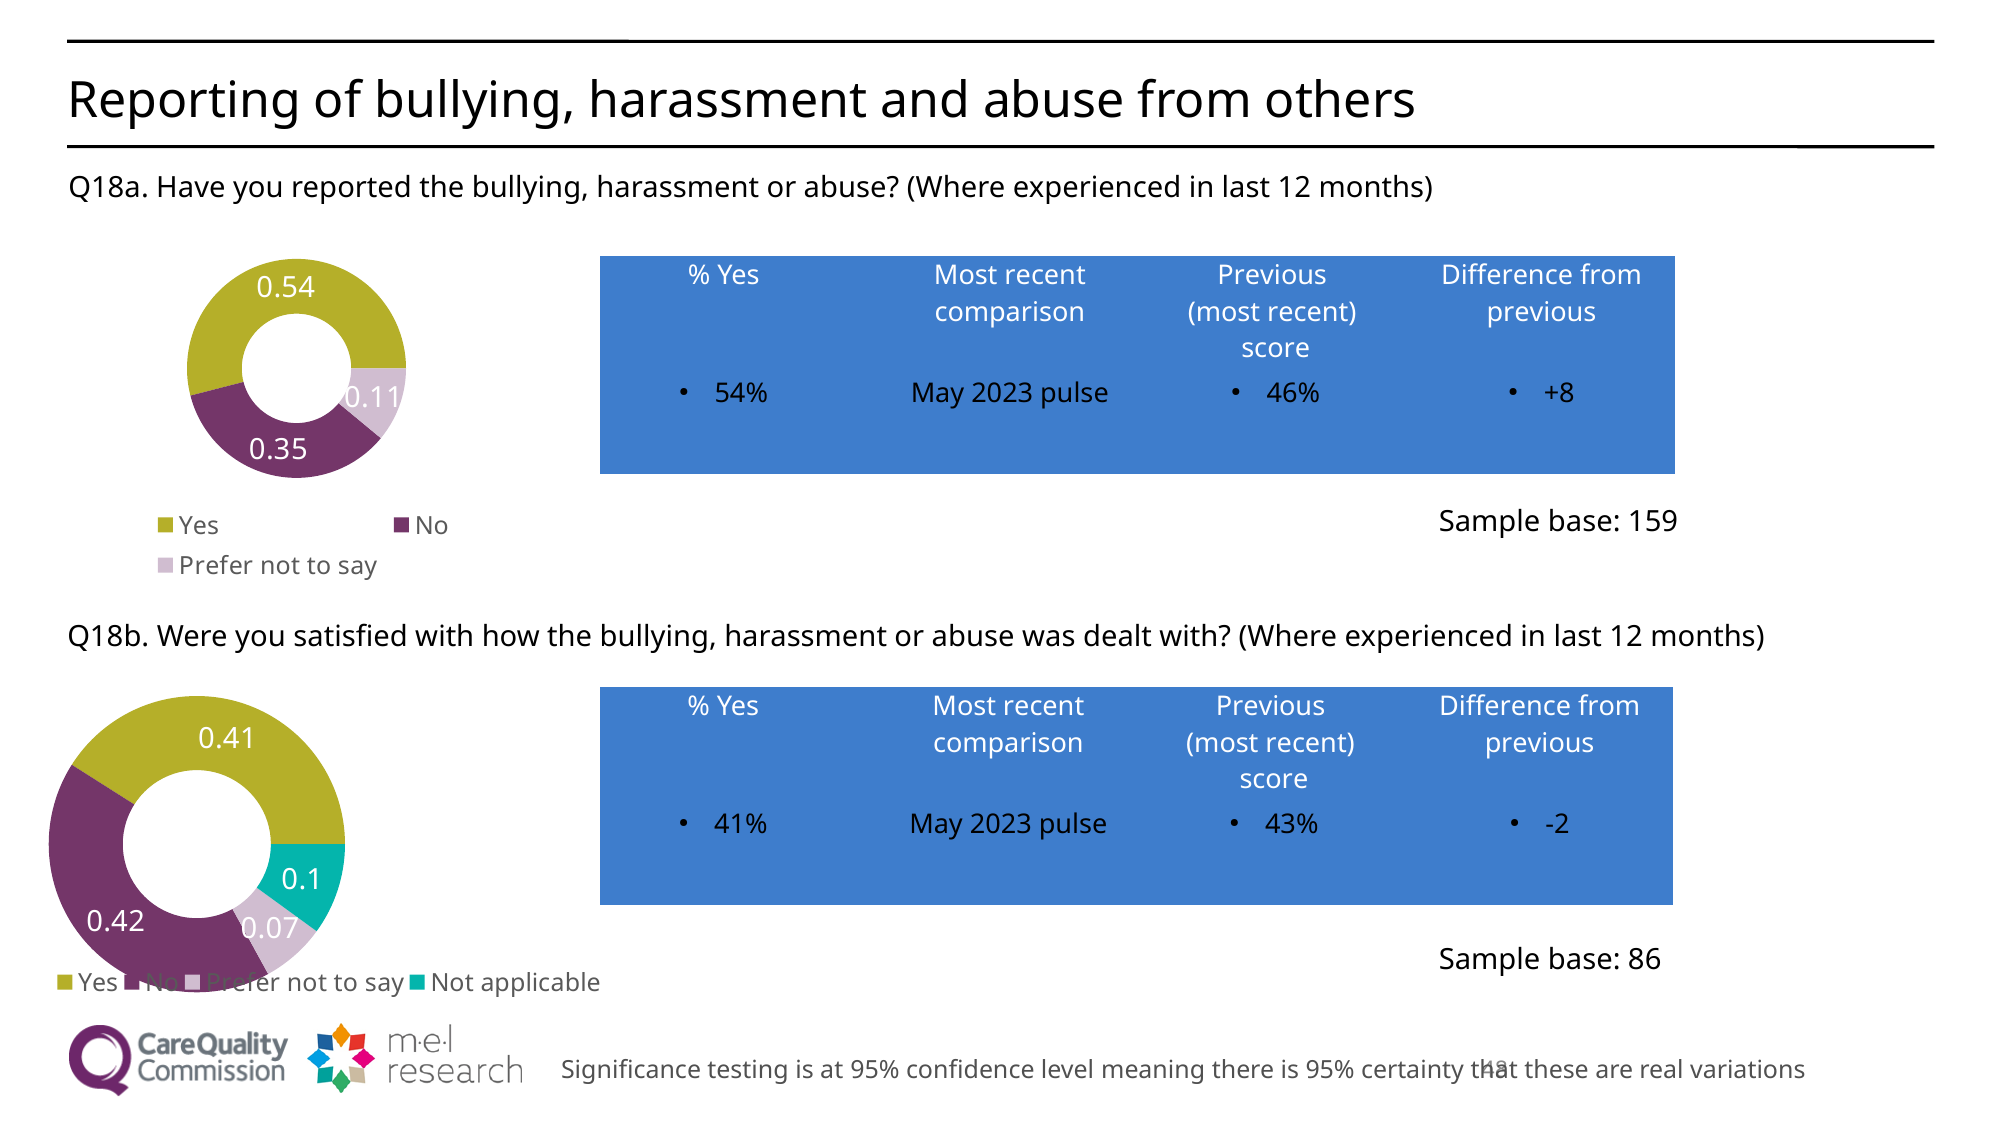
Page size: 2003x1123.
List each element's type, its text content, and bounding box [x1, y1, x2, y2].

text_box Sample base: 86 [1423, 932, 1696, 983]
slide_number 48 [1466, 1039, 1934, 1100]
table_cell 54% [600, 374, 848, 474]
table_cell [846, 805, 876, 905]
text_box Sample base: 159 [1423, 494, 1696, 546]
table_cell [848, 374, 877, 474]
chart [37, 671, 607, 1016]
table_cell May 2023 pulse [876, 805, 1141, 905]
table_header Most recent comparison [876, 687, 1141, 805]
text_box Q18a. Have you reported the bullying, harassment or abuse? (Where experienced in last 12 months) [68, 161, 1586, 203]
table_cell May 2023 pulse [877, 374, 1143, 474]
text_box Significance testing is at 95% confidence level meaning there is 95% certainty that these are real variations [546, 1041, 1904, 1083]
picture [307, 1023, 522, 1093]
chart [48, 245, 559, 589]
text_box Q18b. Were you satisfied with how the bullying, harassment or abuse was dealt with? (Where experienced in last 12 months) [67, 610, 1794, 653]
table_header [848, 256, 877, 374]
table_cell +8 [1409, 374, 1675, 474]
picture [67, 1023, 291, 1099]
table_header Previous (most recent) score [1141, 687, 1407, 805]
table_header Previous (most recent) score [1143, 256, 1409, 374]
table_cell 41% [600, 805, 846, 905]
table_cell -2 [1407, 805, 1673, 905]
table_cell 43% [1141, 805, 1407, 905]
table_cell 46% [1143, 374, 1409, 474]
table_header % Yes [600, 687, 846, 805]
table_header % Yes [600, 256, 848, 374]
table_header Most recent comparison [877, 256, 1143, 374]
title Reporting of bullying, harassment and abuse from others [67, 48, 1935, 136]
table_header [846, 687, 876, 805]
table_header Difference from previous [1409, 256, 1675, 374]
table_header Difference from previous [1407, 687, 1673, 805]
